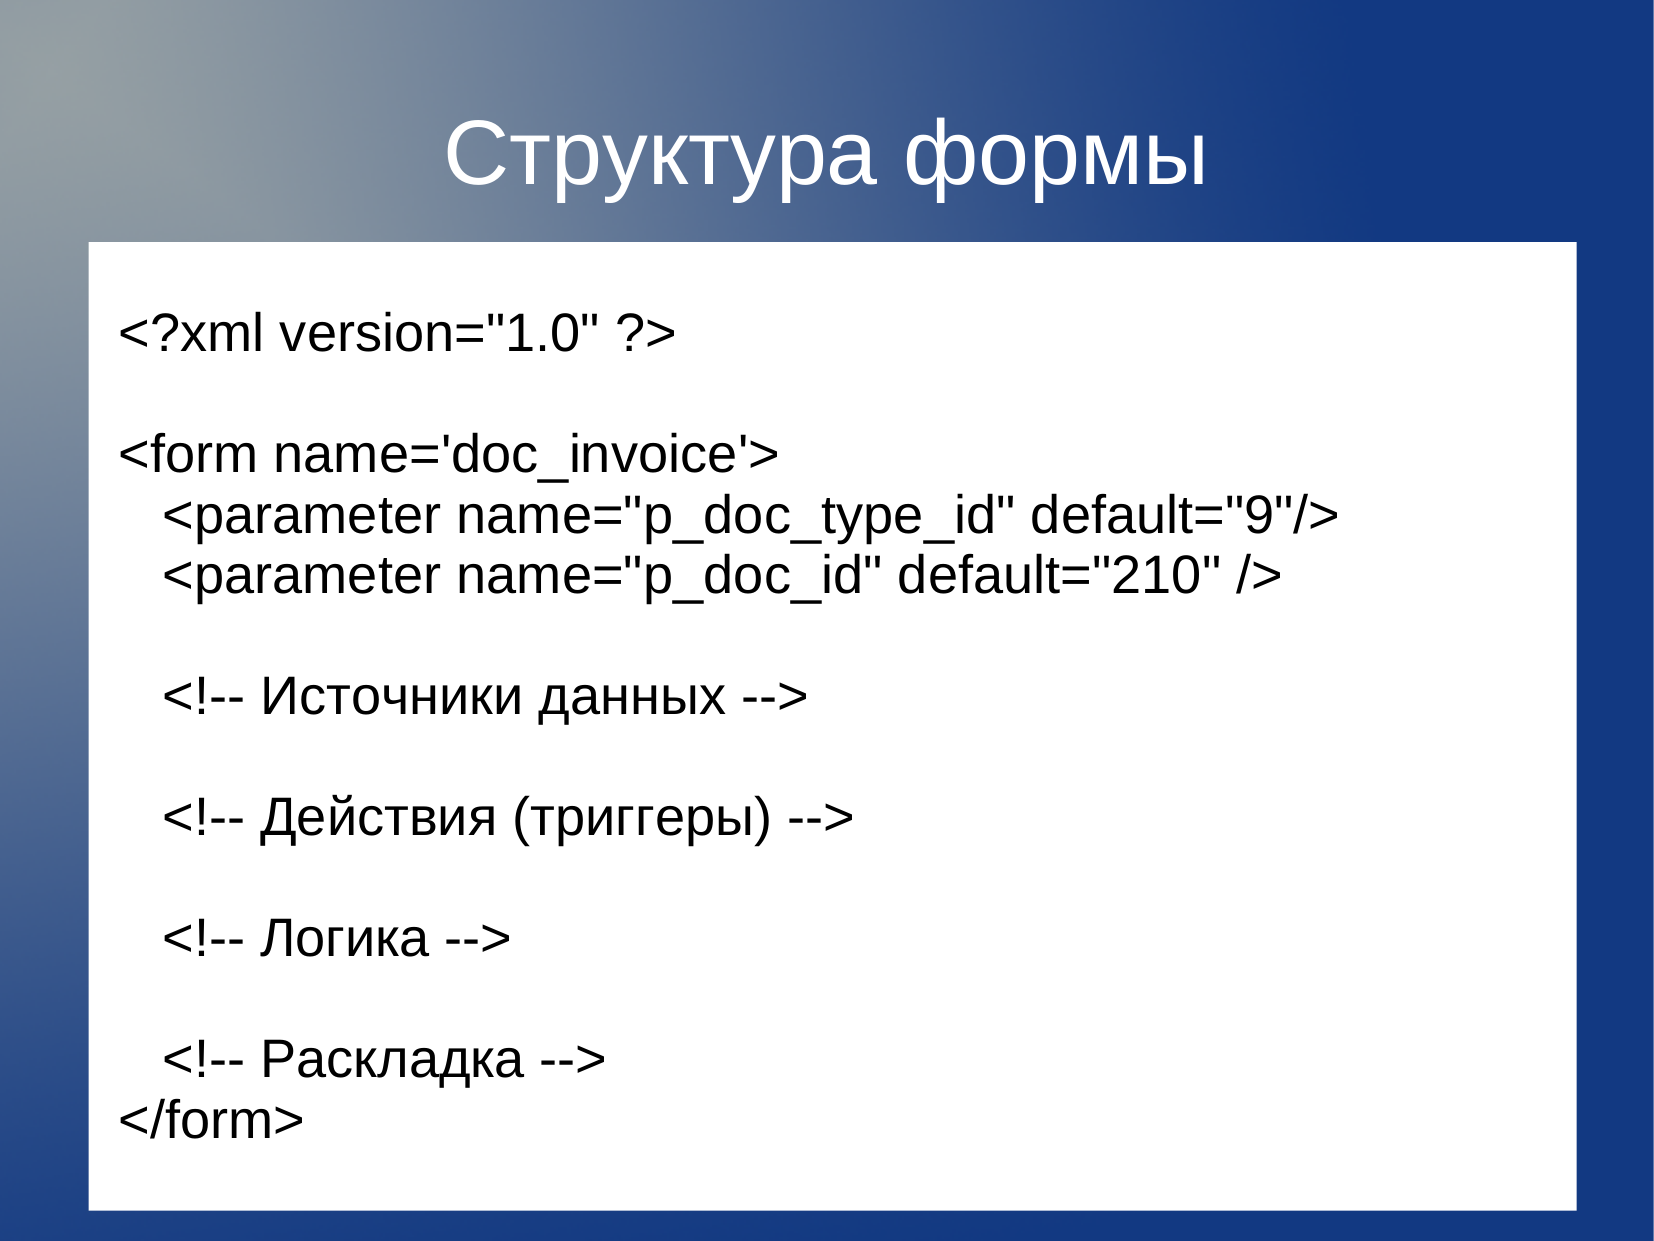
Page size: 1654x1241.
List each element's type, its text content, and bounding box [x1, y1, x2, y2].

title Структура формы [82, 49, 1571, 257]
subtitle <?xml version="1.0" ?> <form name='doc_invoice'> <parameter name="p_doc_type_id" default="9"/> <parameter name="p_doc_id" default="210" /> <!-- Источники данных --> <!-- Действия (триггеры) --> <!-- Логика --> <!-- Раскладка --> </form> [88, 242, 1577, 1211]
picture [0, 0, 1654, 1241]
